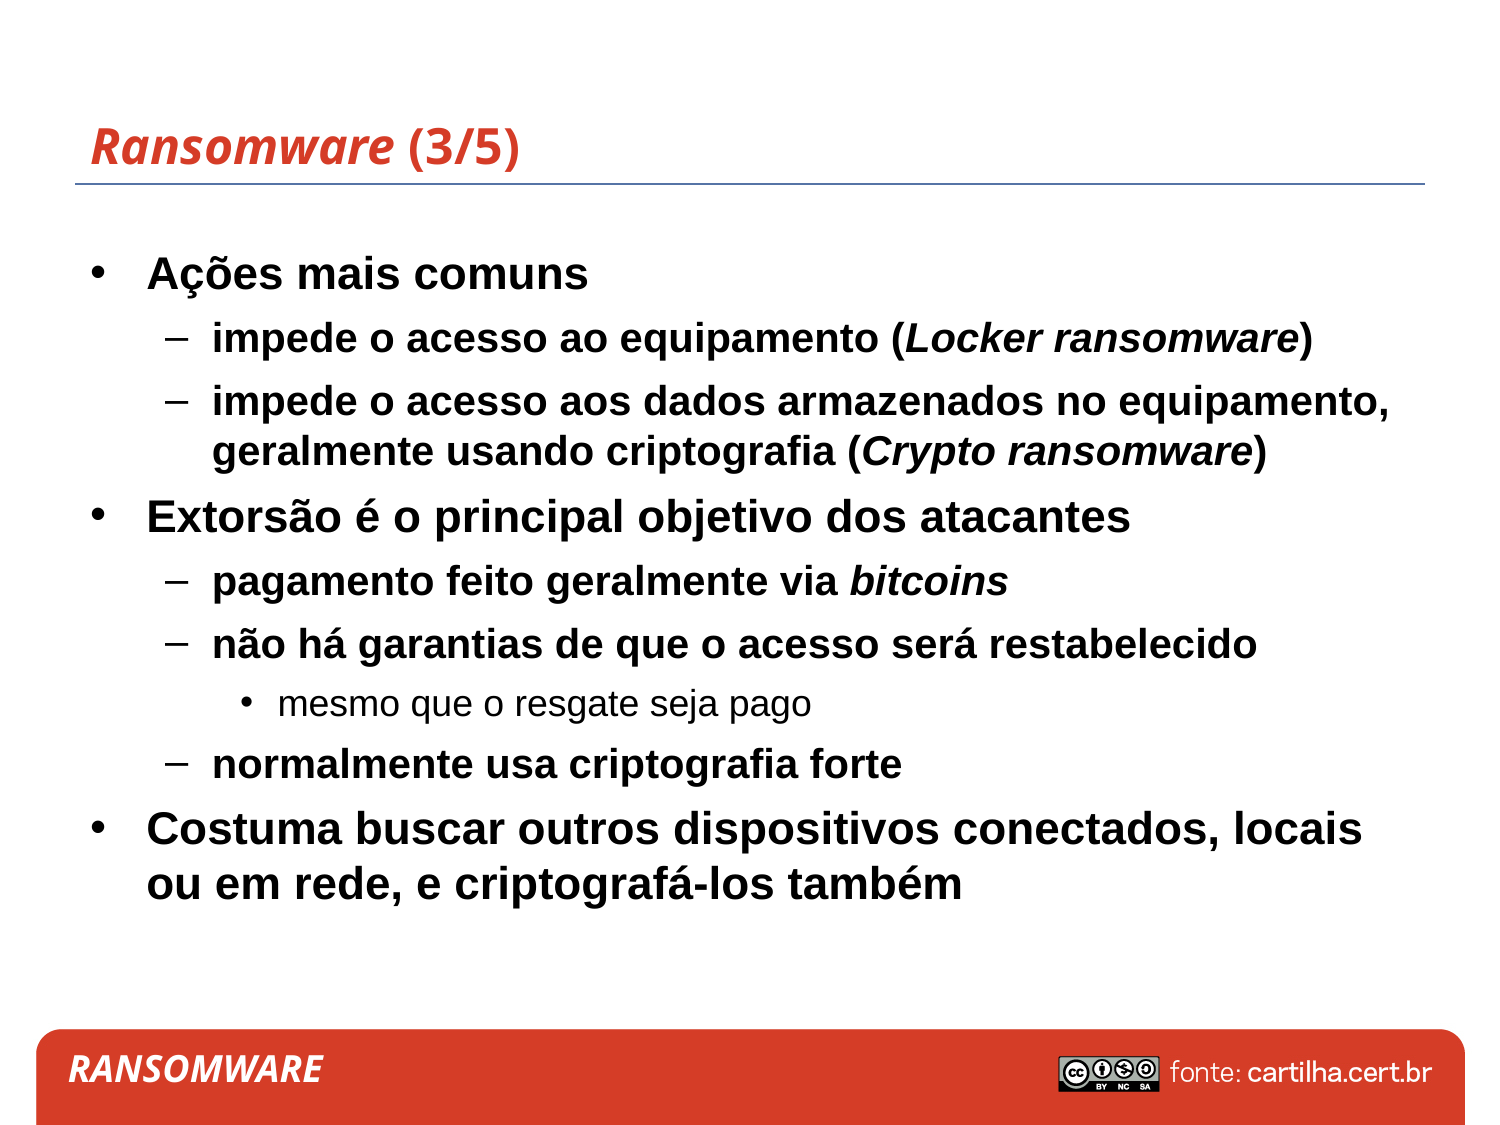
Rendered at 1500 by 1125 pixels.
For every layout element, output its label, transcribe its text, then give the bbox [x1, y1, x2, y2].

title Ransomware (3/5) [75, 54, 1425, 182]
picture [0, 0, 1500, 1125]
list Ações mais comuns impede o acesso ao equipamento (Locker ransomware) impede o acesso aos dados armazenados no equipamento, geralmente usando criptografia (Crypto ransomware) Extorsão é o principal objetivo dos atacantes pagamento feito geralmente via bitcoins não há garantias de que o acesso será restabelecido mesmo que o resgate seja pago normalmente usa criptografia forte Costuma buscar outros dispositivos conectados, locais ou em rede, e criptografá-los também [75, 236, 1425, 979]
